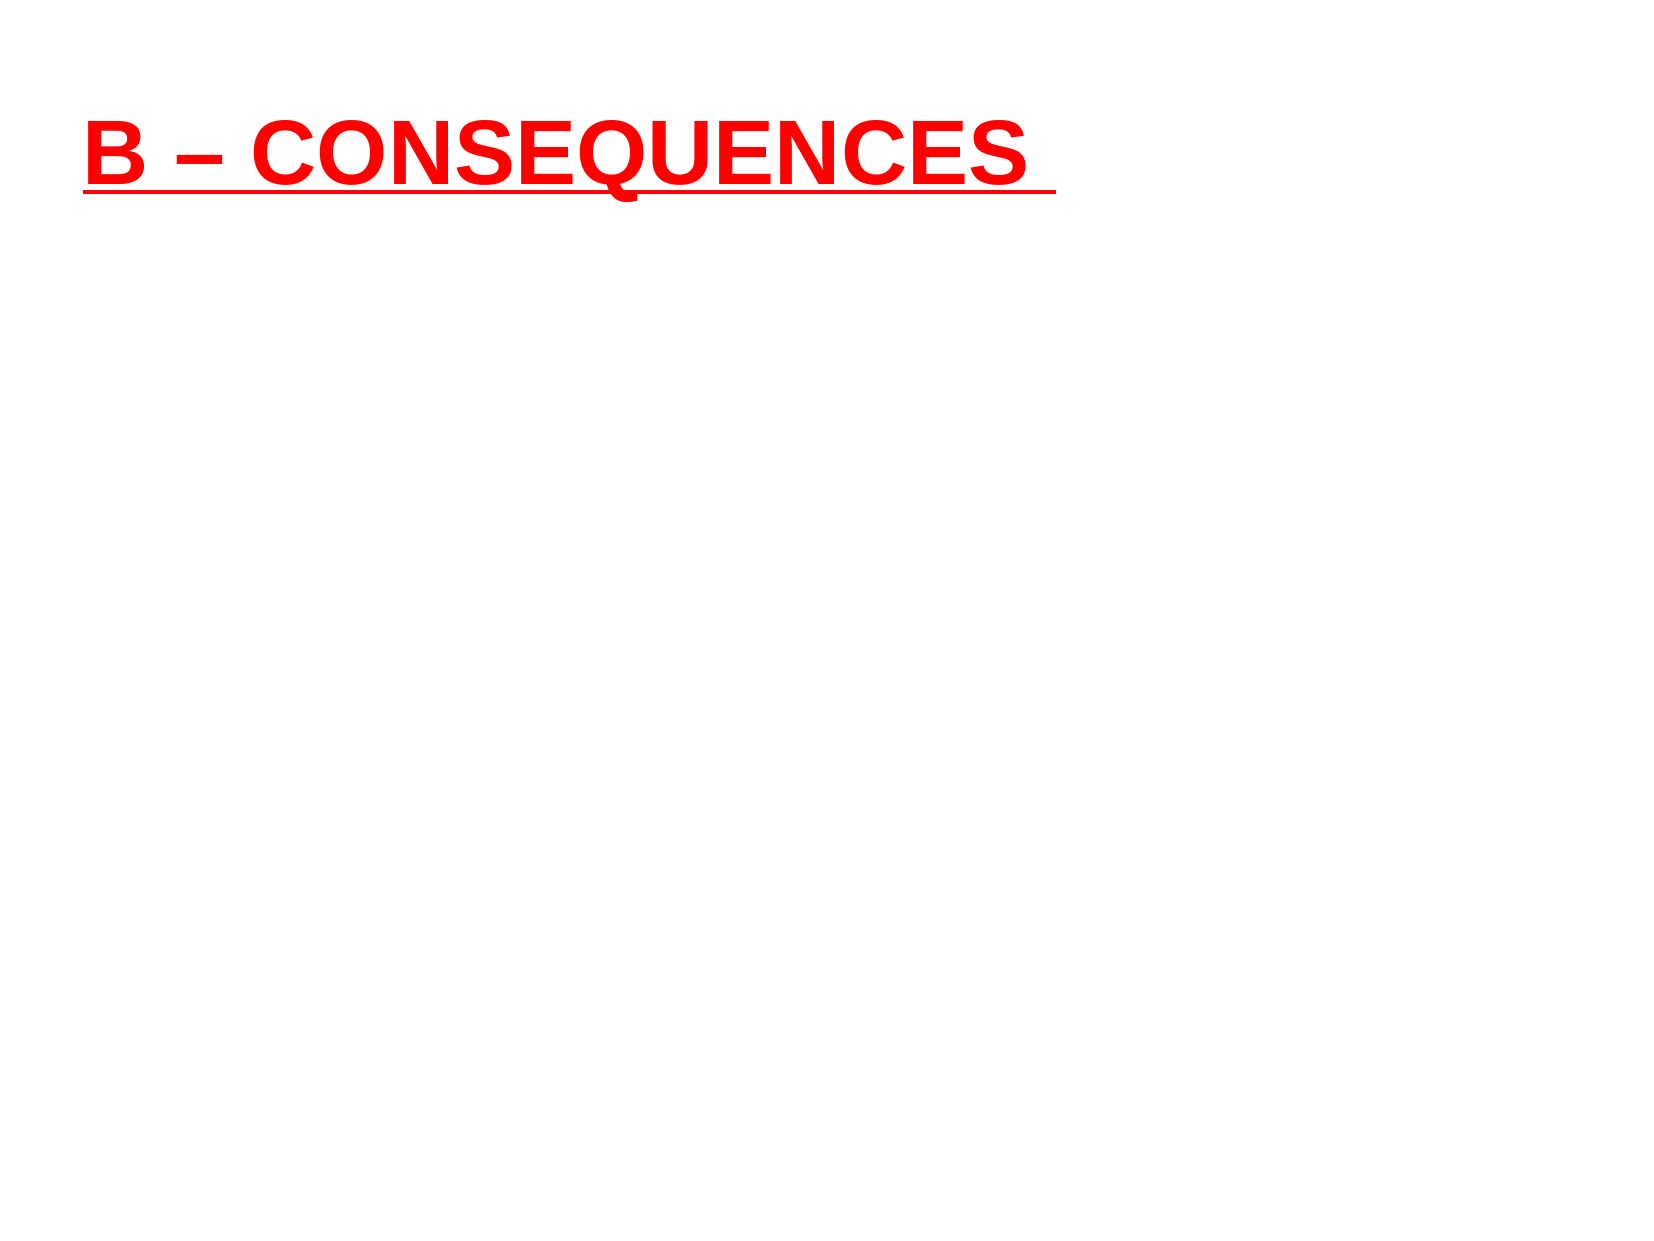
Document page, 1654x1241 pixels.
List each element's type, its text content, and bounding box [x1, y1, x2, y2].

title B – CONSEQUENCES [82, 56, 1571, 250]
